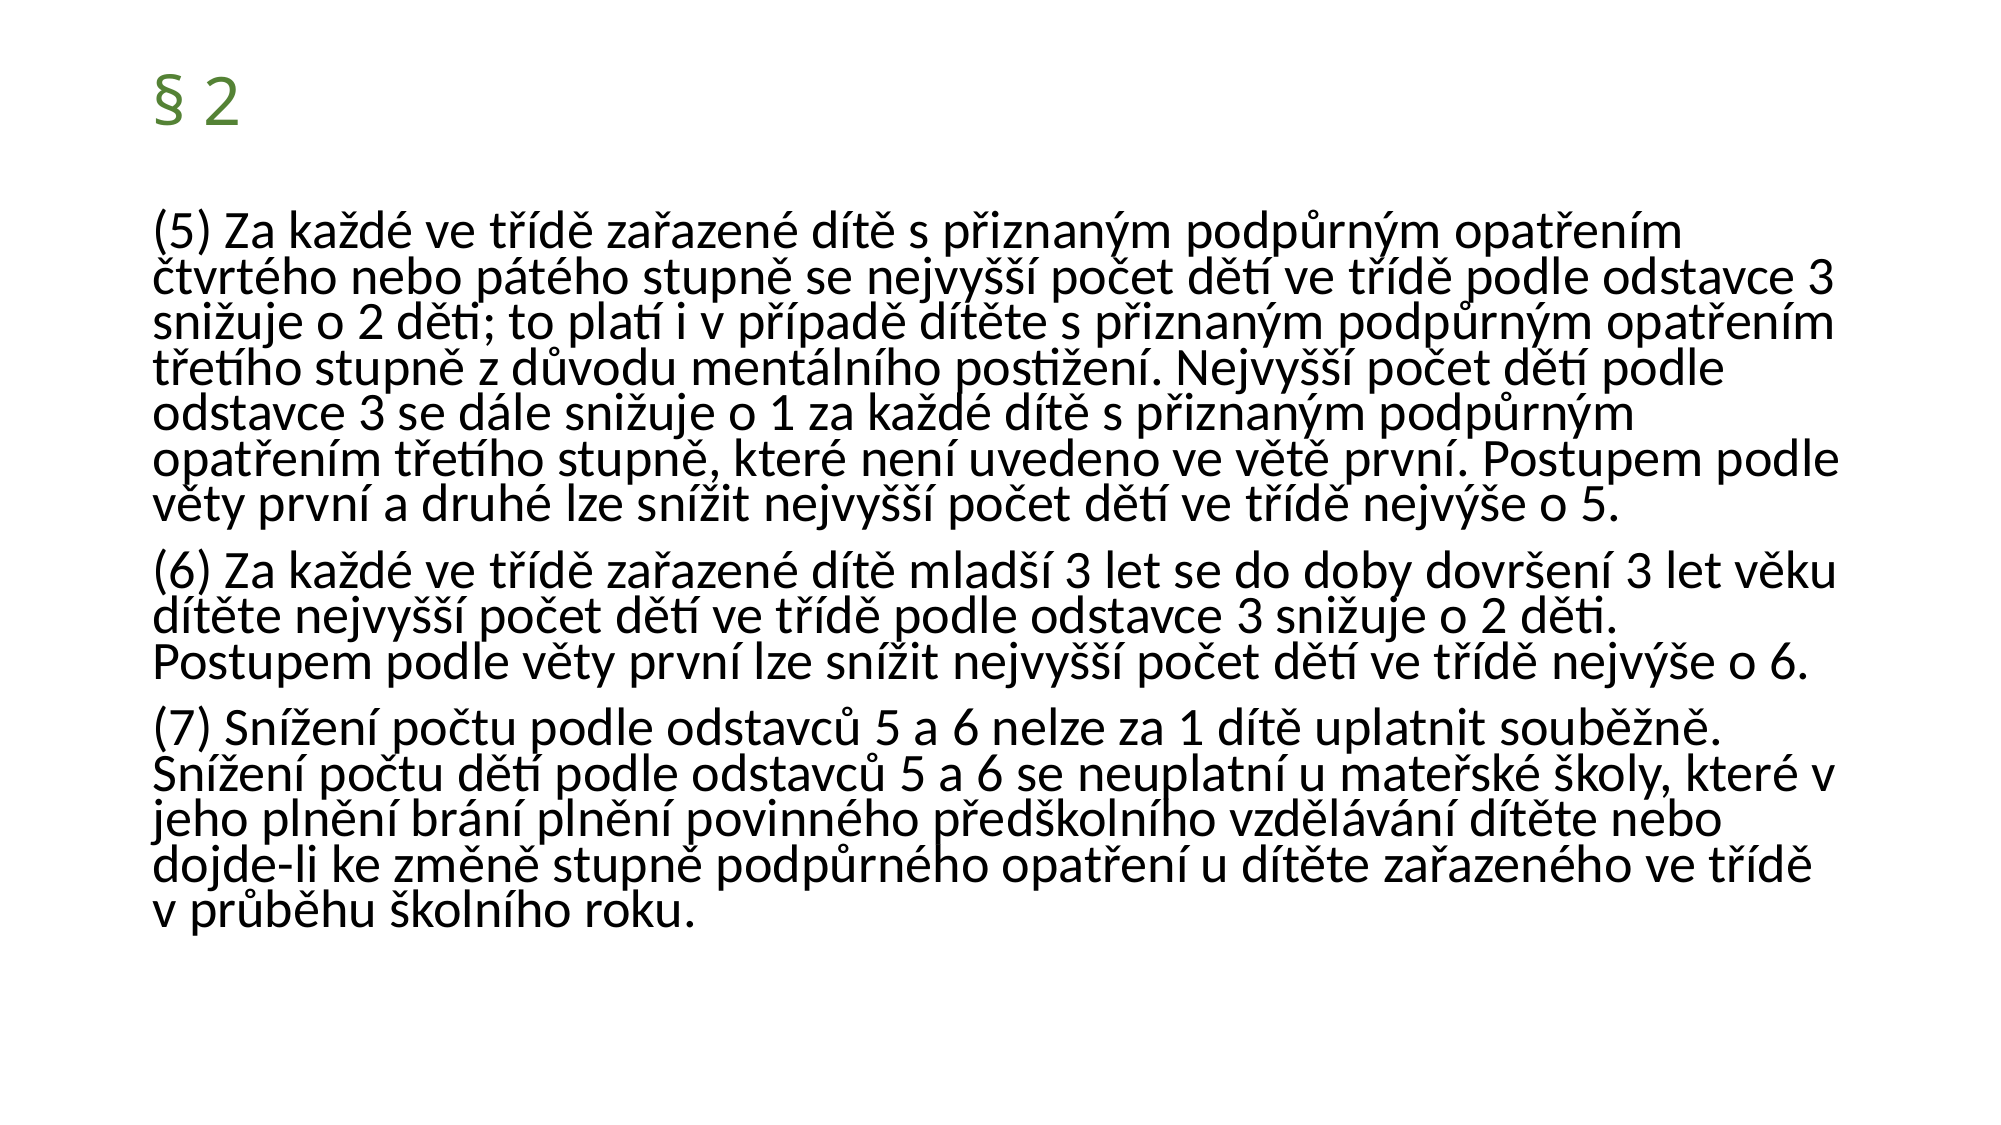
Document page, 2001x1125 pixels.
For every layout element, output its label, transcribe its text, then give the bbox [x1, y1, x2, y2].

title § 2 [137, 59, 1863, 149]
list (5) Za každé ve třídě zařazené dítě s přiznaným podpůrným opatřením čtvrtého nebo pátého stupně se nejvyšší počet dětí ve třídě podle odstavce 3 snižuje o 2 děti; to platí i v případě dítěte s přiznaným podpůrným opatřením třetího stupně z důvodu mentálního postižení. Nejvyšší počet dětí podle odstavce 3 se dále snižuje o 1 za každé dítě s přiznaným podpůrným opatřením třetího stupně, které není uvedeno ve větě první. Postupem podle věty první a druhé lze snížit nejvyšší počet dětí ve třídě nejvýše o 5. (6) Za každé ve třídě zařazené dítě mladší 3 let se do doby dovršení 3 let věku dítěte nejvyšší počet dětí ve třídě podle odstavce 3 snižuje o 2 děti. Postupem podle věty první lze snížit nejvyšší počet dětí ve třídě nejvýše o 6. (7) Snížení počtu podle odstavců 5 a 6 nelze za 1 dítě uplatnit souběžně. Snížení počtu dětí podle odstavců 5 a 6 se neuplatní u mateřské školy, které v jeho plnění brání plnění povinného předškolního vzdělávání dítěte nebo dojde-li ke změně stupně podpůrného opatření u dítěte zařazeného ve třídě v průběhu školního roku. [137, 204, 1863, 1014]
